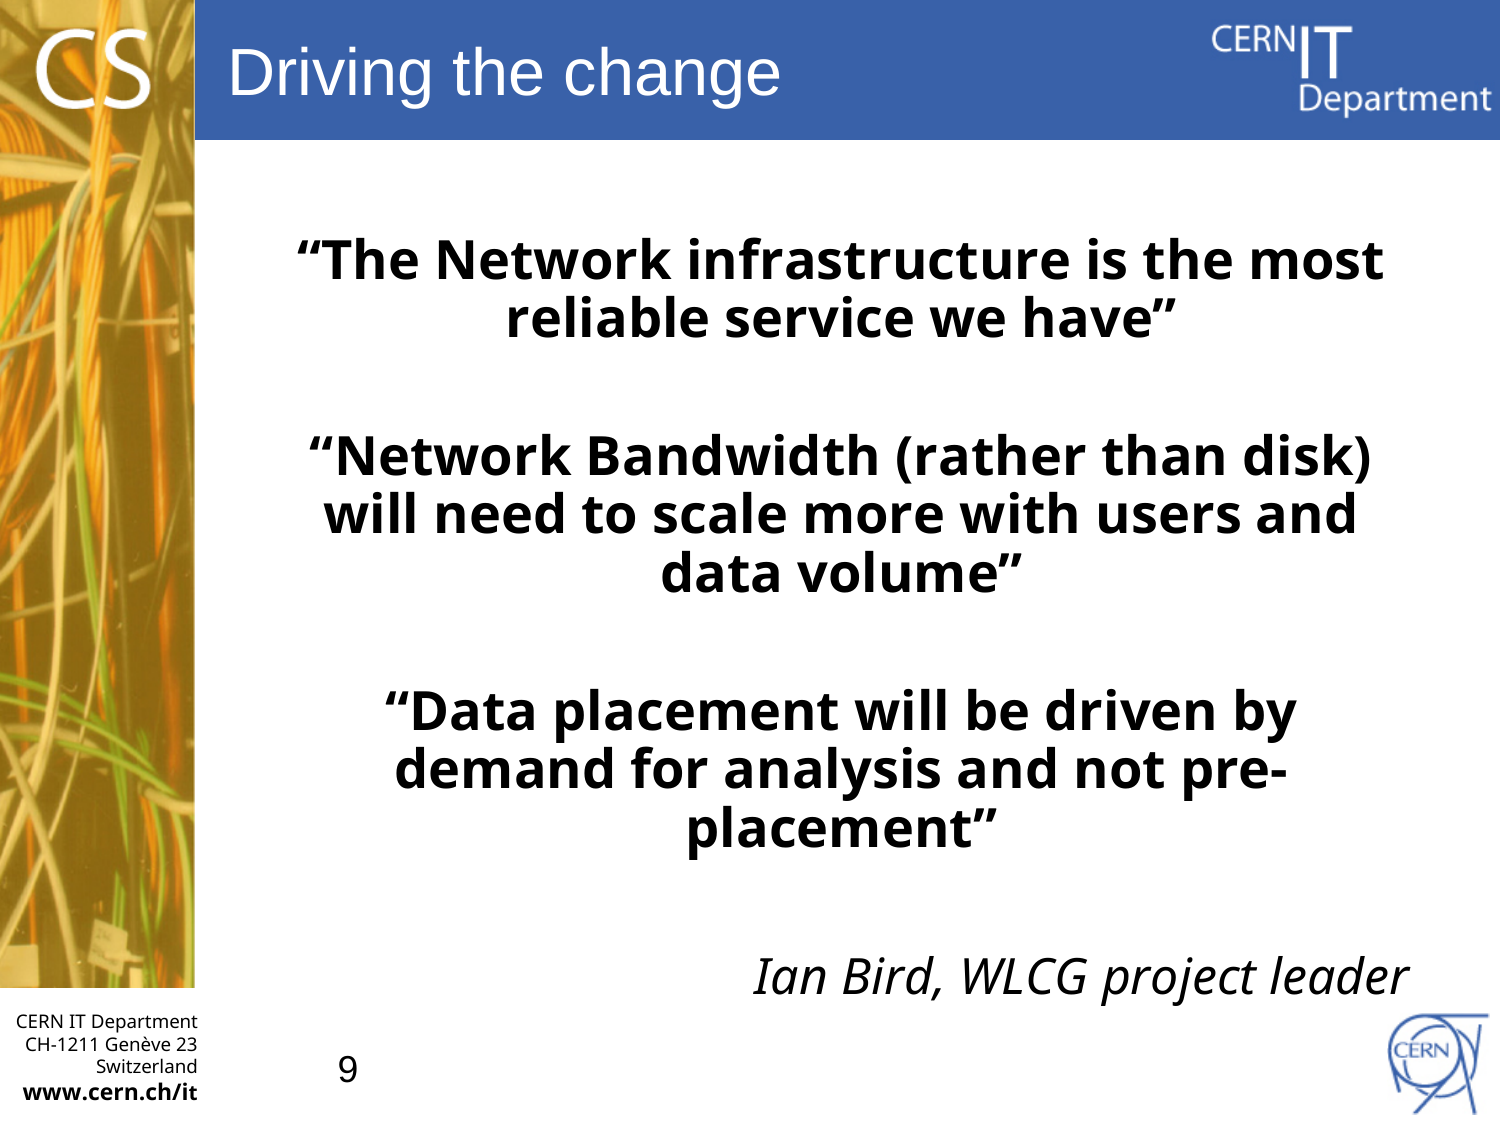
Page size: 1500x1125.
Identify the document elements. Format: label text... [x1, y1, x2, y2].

title Driving the change [212, 0, 1126, 157]
picture [1387, 1012, 1490, 1115]
picture [0, 0, 212, 988]
text_box “The Network infrastructure is the most reliable service we have” “Network Bandwidth (rather than disk) will need to scale more with users and data volume” “Data placement will be driven by demand for analysis and not pre-placement” Ian Bird, WLCG project leader [258, 224, 1426, 1078]
picture [1126, 0, 1500, 140]
